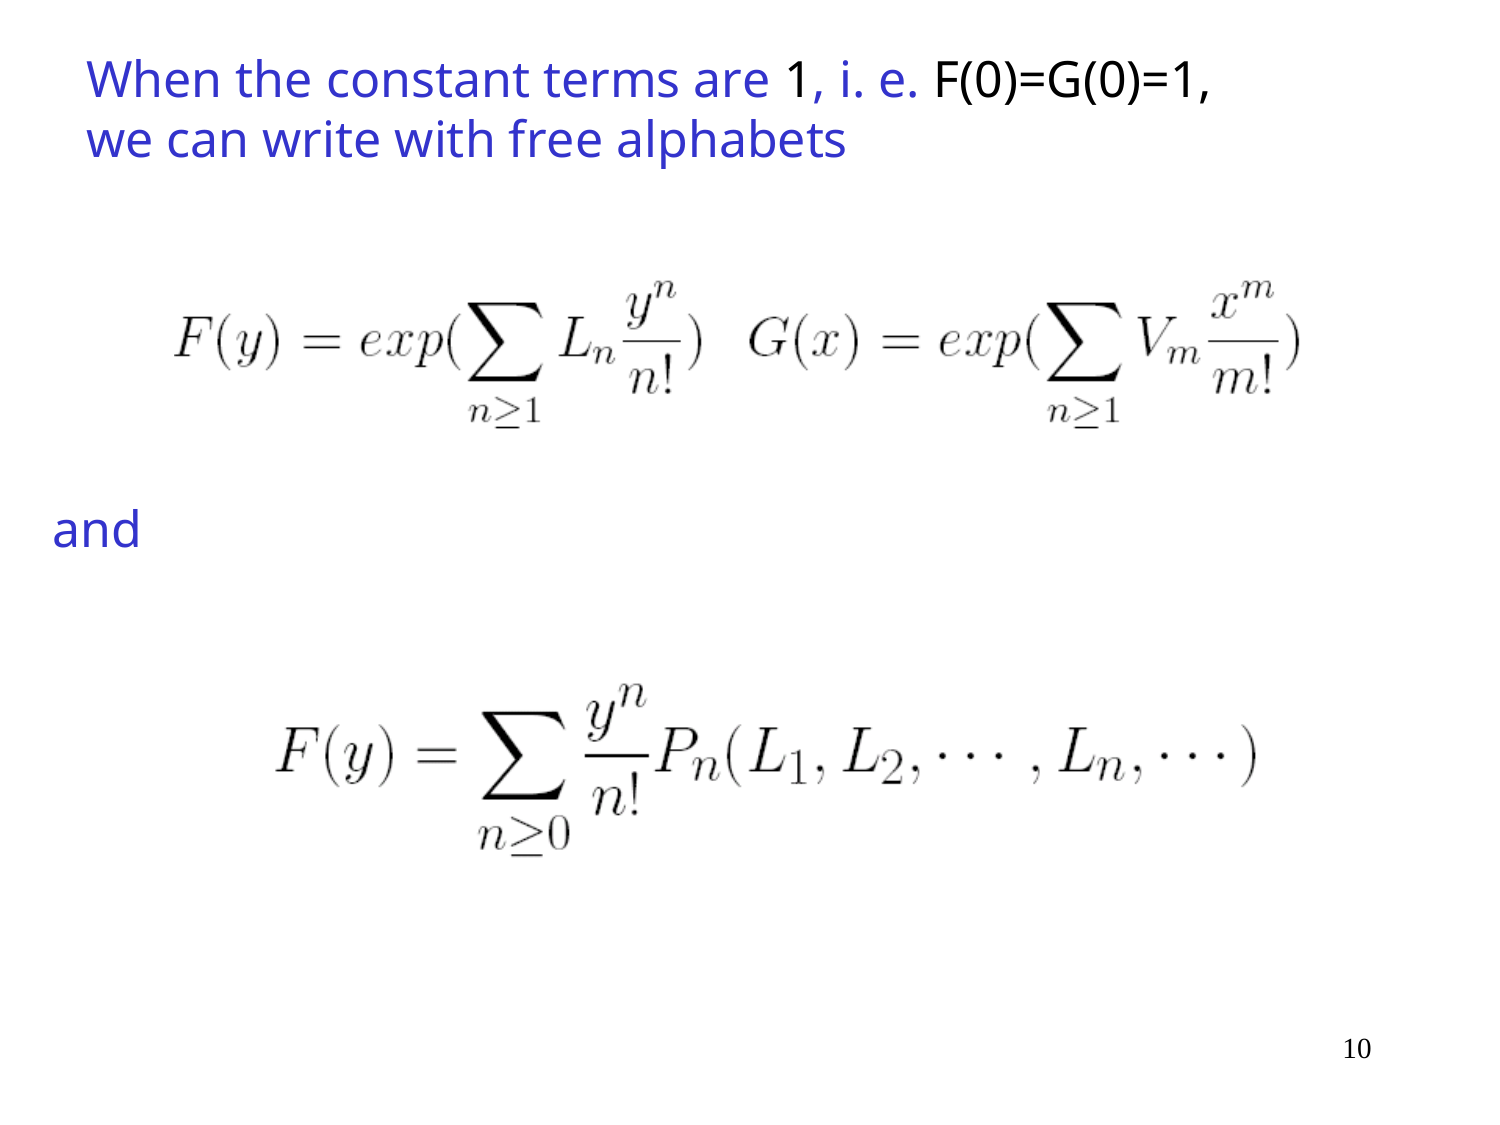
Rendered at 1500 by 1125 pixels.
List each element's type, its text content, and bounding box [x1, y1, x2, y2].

picture [221, 651, 1279, 876]
text_box When the constant terms are 1, i. e. F(0)=G(0)=1, we can write with free alphabets [71, 39, 1412, 175]
text_box and [37, 490, 1480, 566]
picture [174, 270, 1307, 438]
